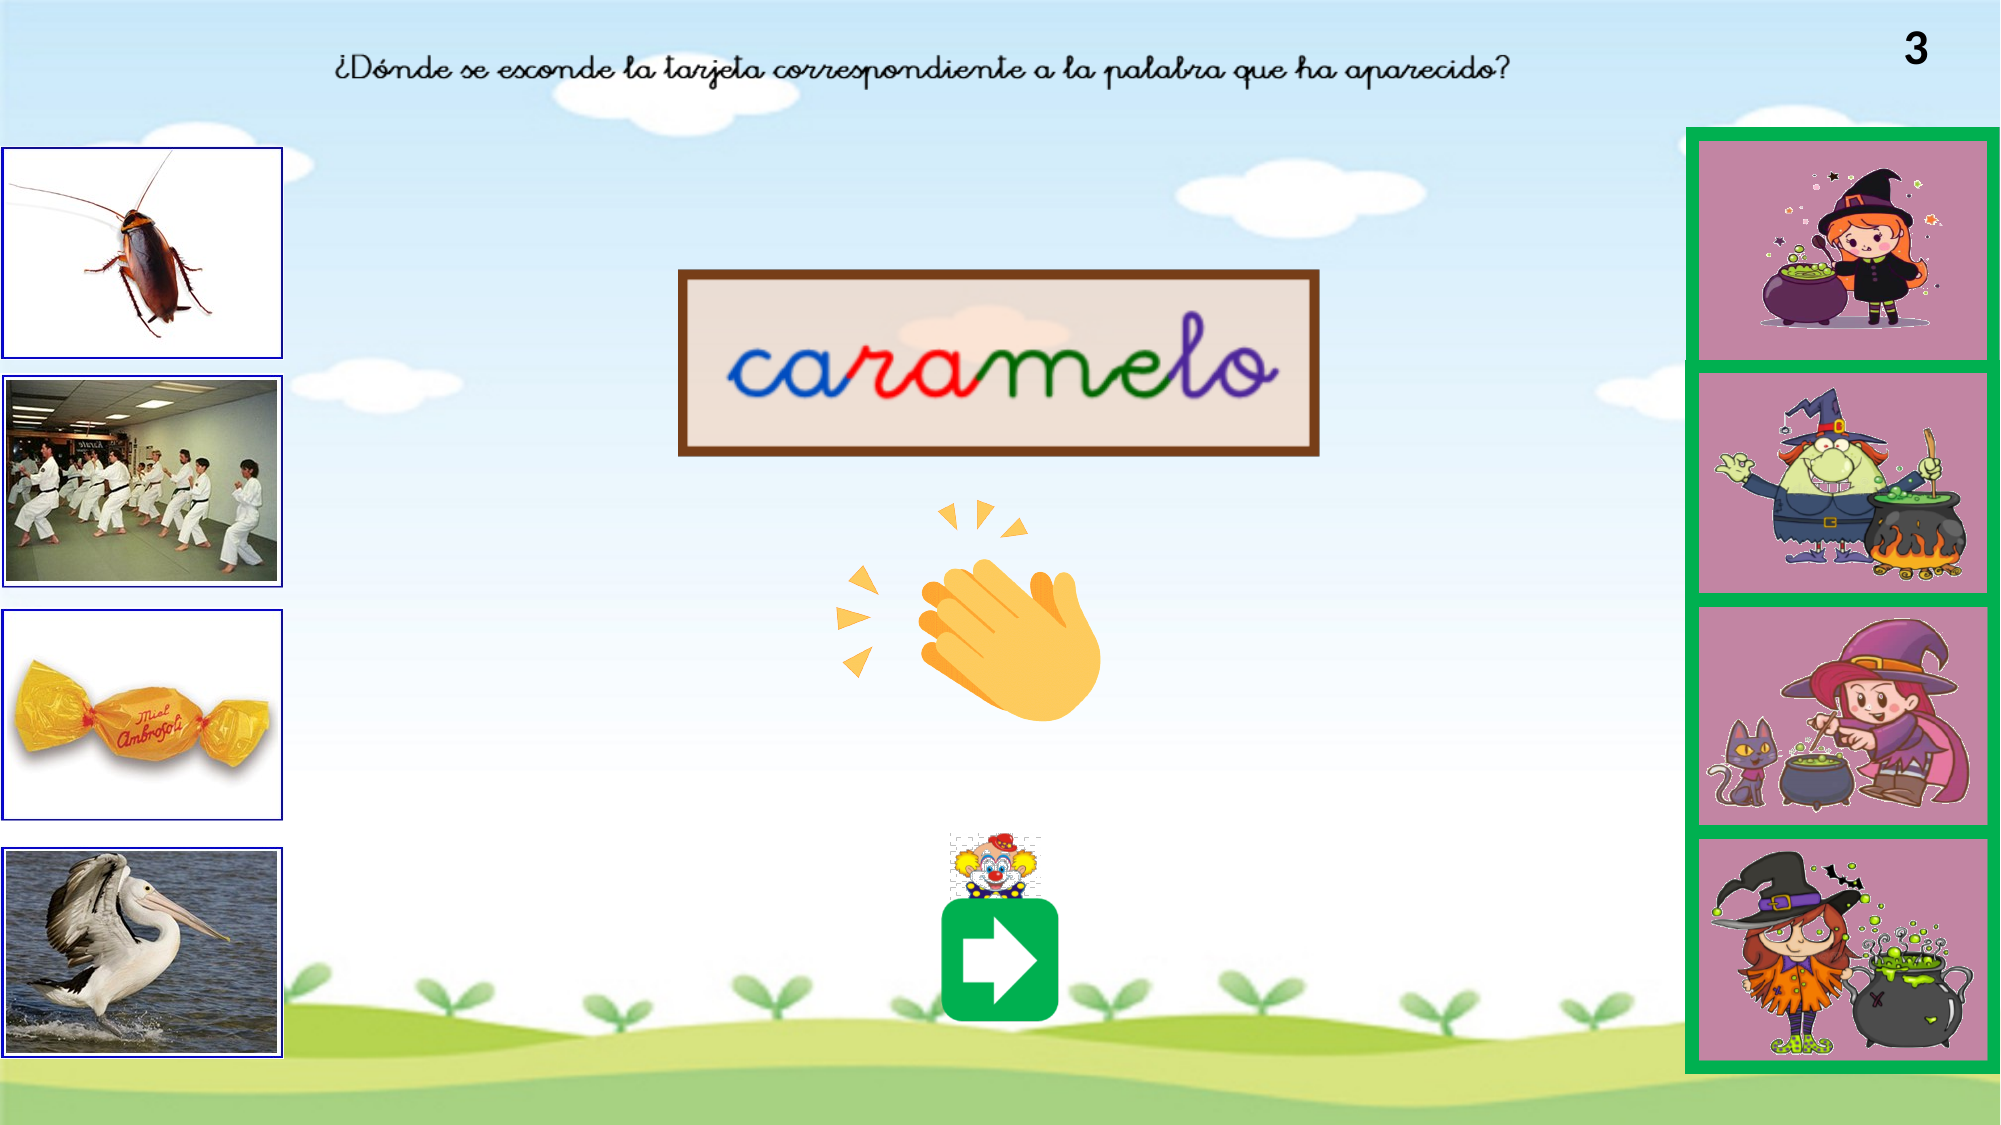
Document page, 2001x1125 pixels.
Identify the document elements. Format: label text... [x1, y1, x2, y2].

text_box 3 [1888, 6, 1975, 82]
picture [0, 0, 2001, 1125]
